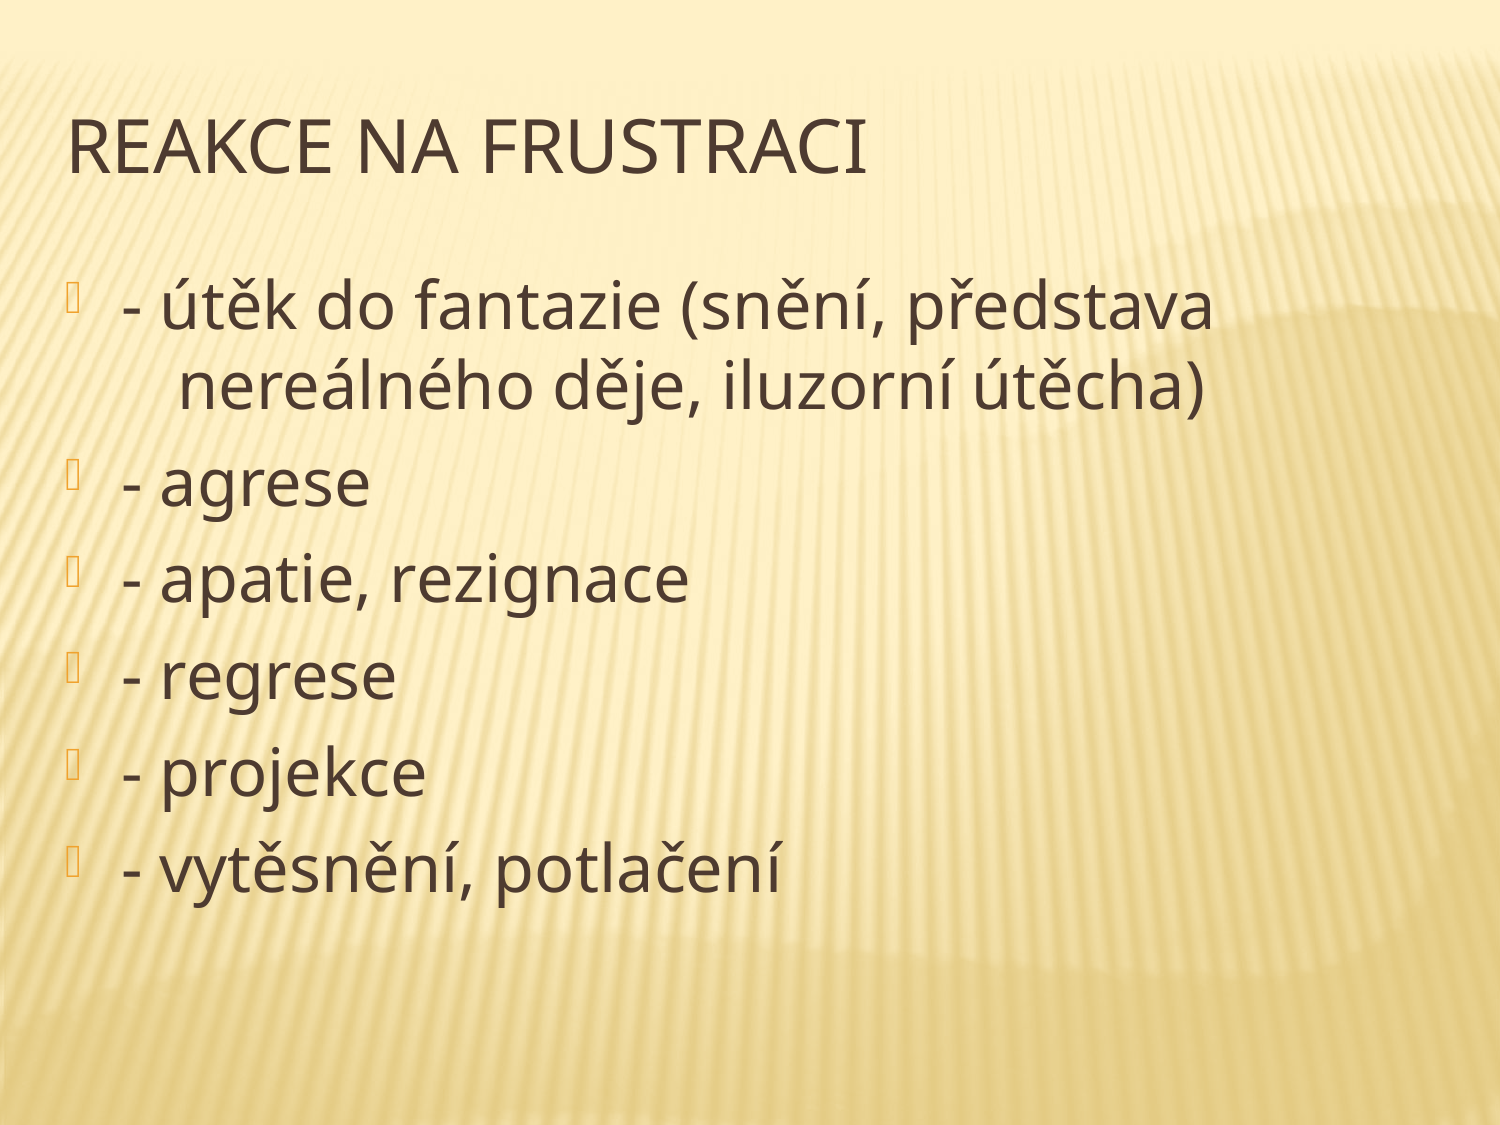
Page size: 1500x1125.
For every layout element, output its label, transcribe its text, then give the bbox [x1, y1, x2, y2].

title Reakce na frustraci [50, 75, 1476, 213]
list - útěk do fantazie (snění, představa nereálného děje, iluzorní útěcha) - agrese - apatie, rezignace - regrese - projekce - vytěsnění, potlačení [50, 254, 1476, 998]
